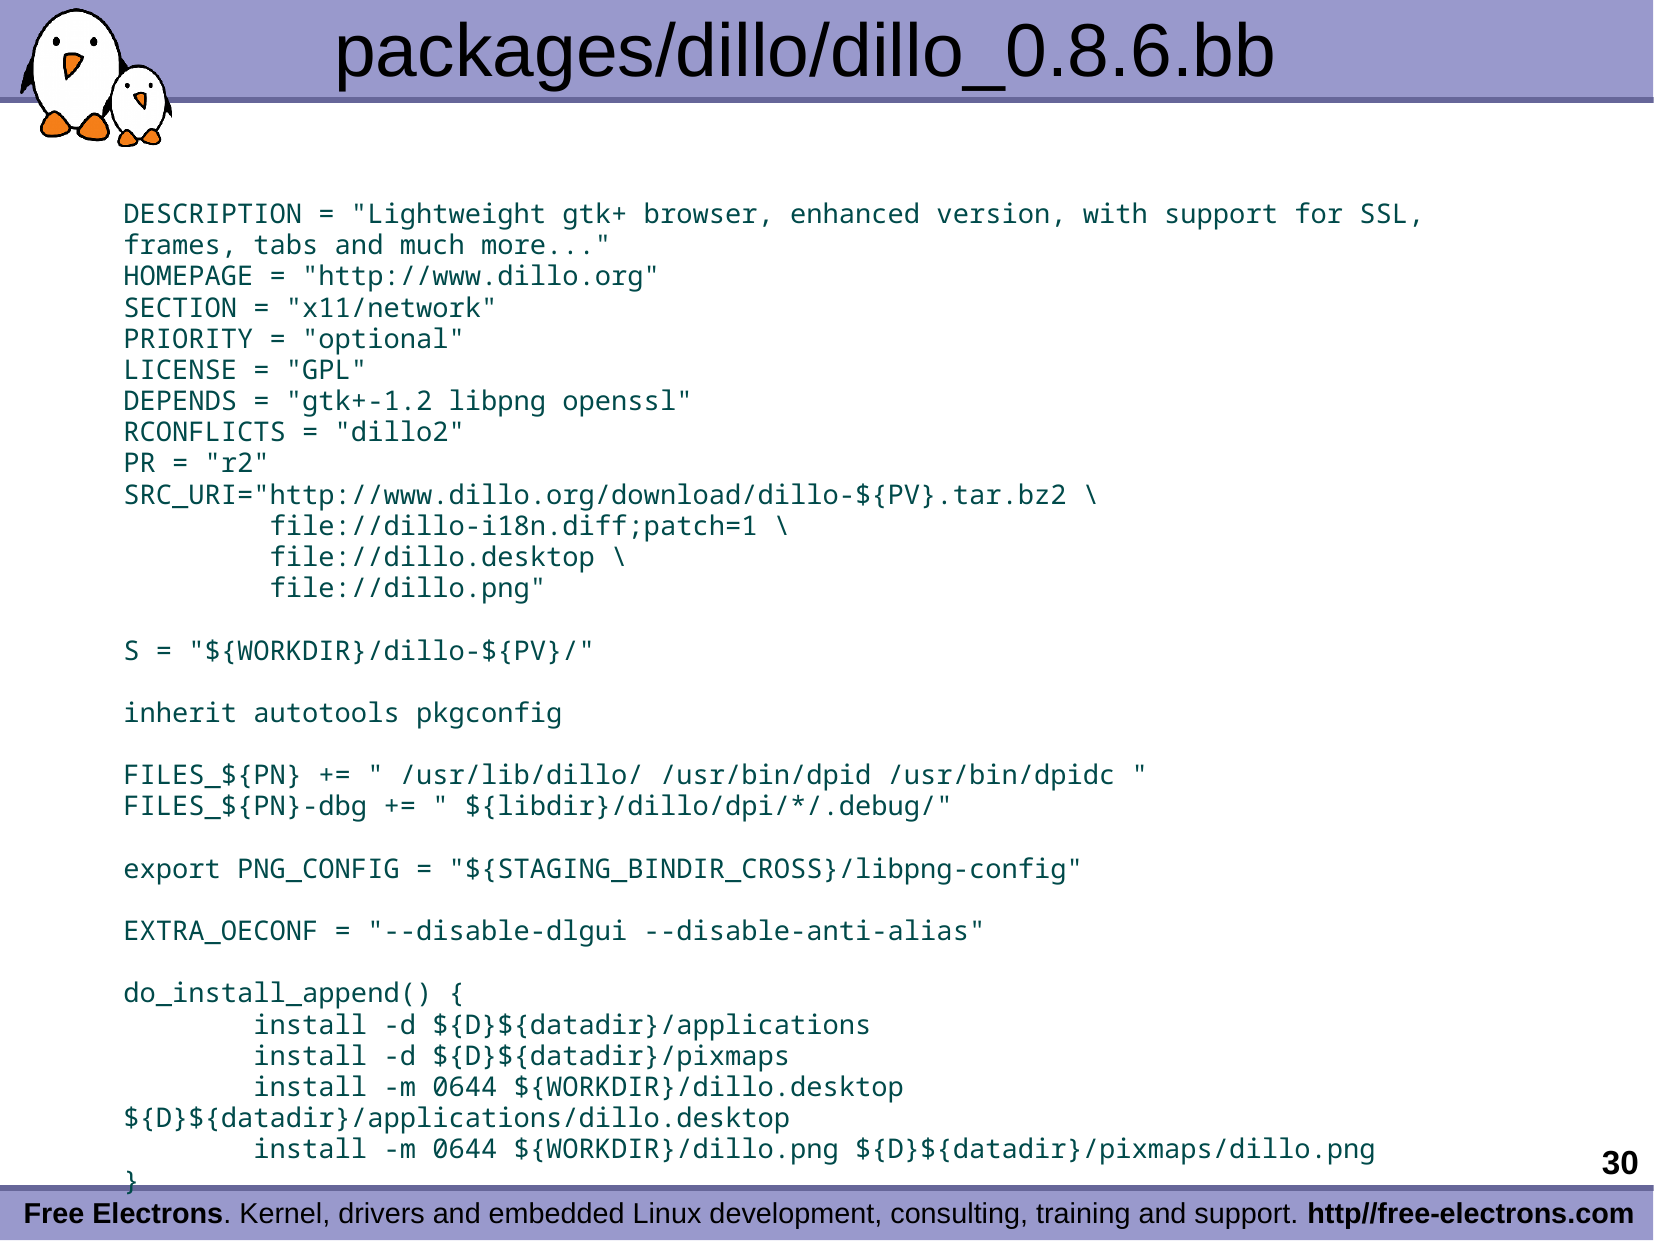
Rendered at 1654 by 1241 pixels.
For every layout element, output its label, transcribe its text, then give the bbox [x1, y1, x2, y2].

picture [20, 8, 172, 147]
title packages/dillo/dillo_0.8.6.bb [60, 0, 1551, 101]
list DESCRIPTION = "Lightweight gtk+ browser, enhanced version, with support for SSL, frames, tabs and much more..." HOMEPAGE = "http://www.dillo.org" SECTION = "x11/network" PRIORITY = "optional" LICENSE = "GPL" DEPENDS = "gtk+-1.2 libpng openssl" RCONFLICTS = "dillo2" PR = "r2" SRC_URI="http://www.dillo.org/download/dillo-${PV}.tar.bz2 \ file://dillo-i18n.diff;patch=1 \ file://dillo.desktop \ file://dillo.png" S = "${WORKDIR}/dillo-${PV}/" inherit autotools pkgconfig FILES_${PN} += " /usr/lib/dillo/ /usr/bin/dpid /usr/bin/dpidc " FILES_${PN}-dbg += " ${libdir}/dillo/dpi/*/.debug/" export PNG_CONFIG = "${STAGING_BINDIR_CROSS}/libpng-config" EXTRA_OECONF = "--disable-dlgui --disable-anti-alias" do_install_append() { install -d ${D}${datadir}/applications install -d ${D}${datadir}/pixmaps install -m 0644 ${WORKDIR}/dillo.desktop ${D}${datadir}/applications/dillo.desktop install -m 0644 ${WORKDIR}/dillo.png ${D}${datadir}/pixmaps/dillo.png } [105, 198, 1518, 1052]
